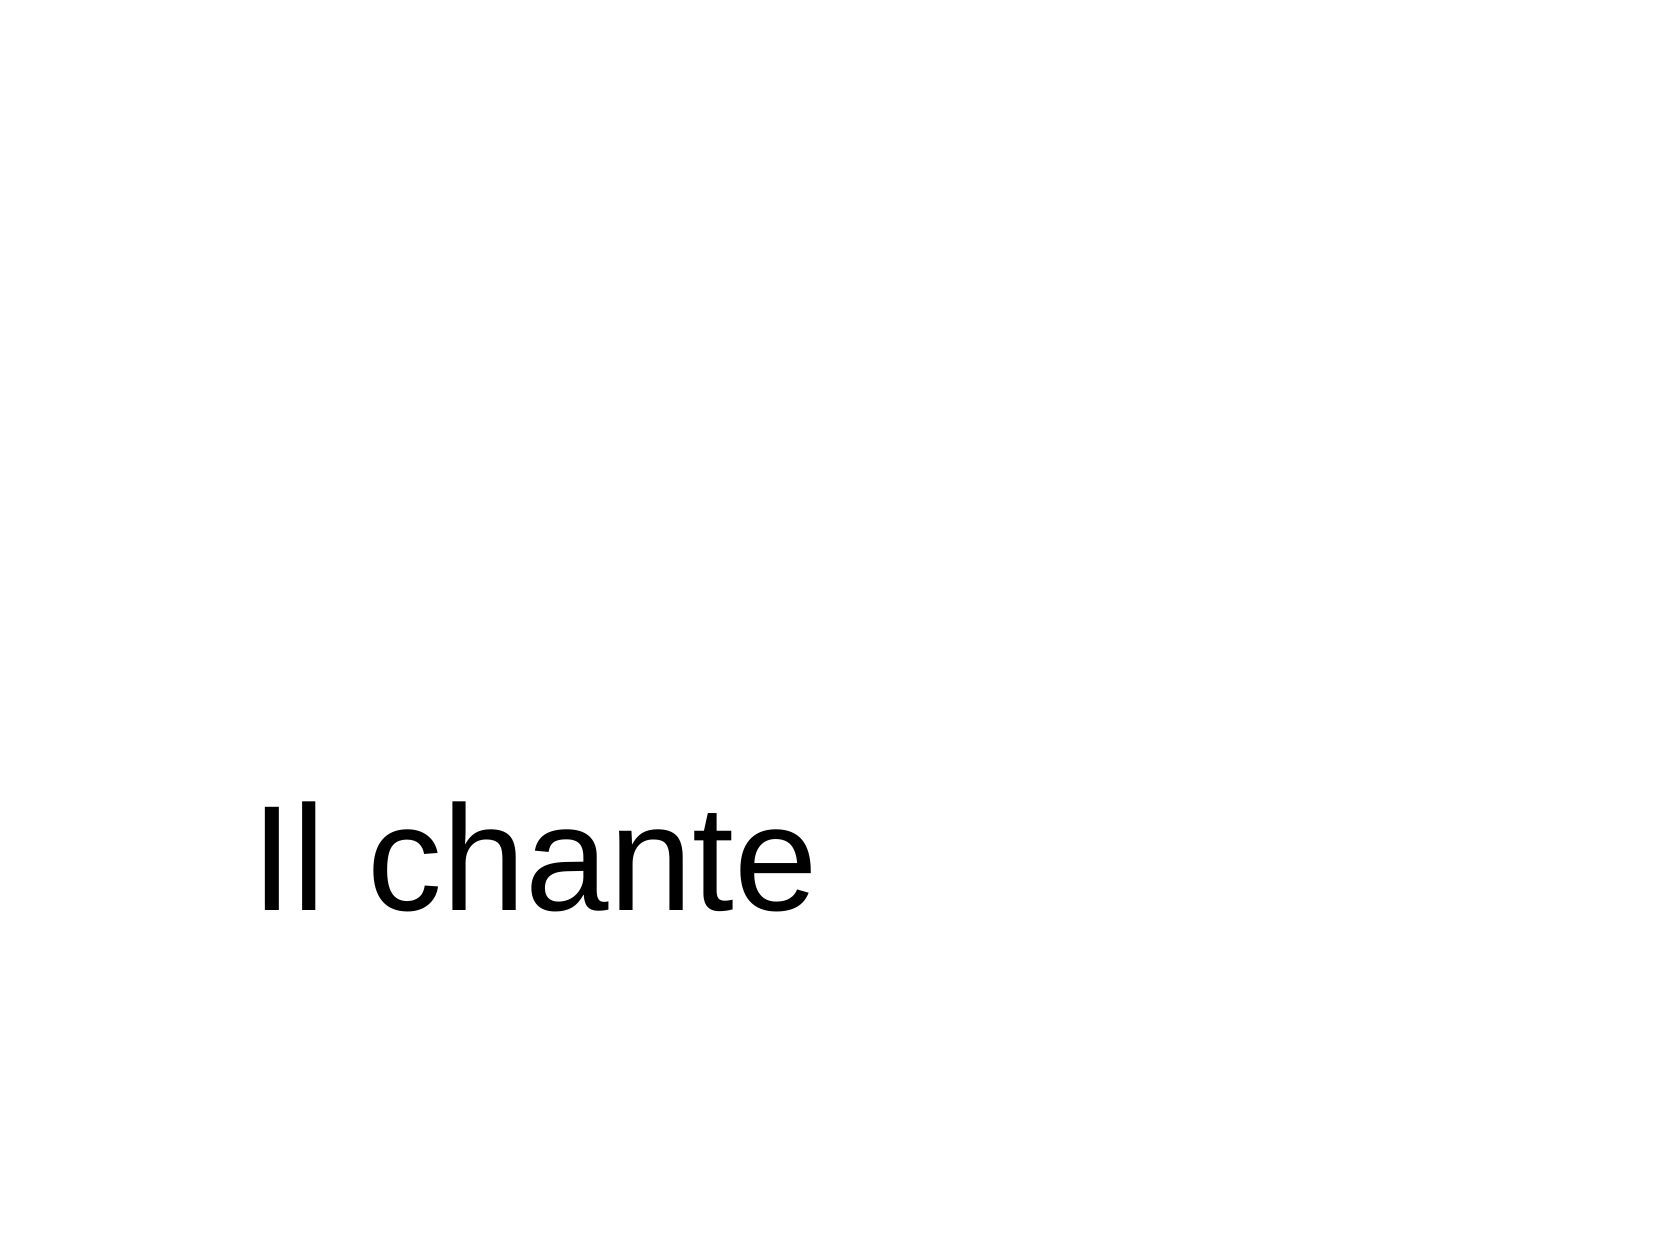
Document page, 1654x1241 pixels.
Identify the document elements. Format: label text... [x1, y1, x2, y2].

text_box Il chante [236, 767, 1211, 951]
